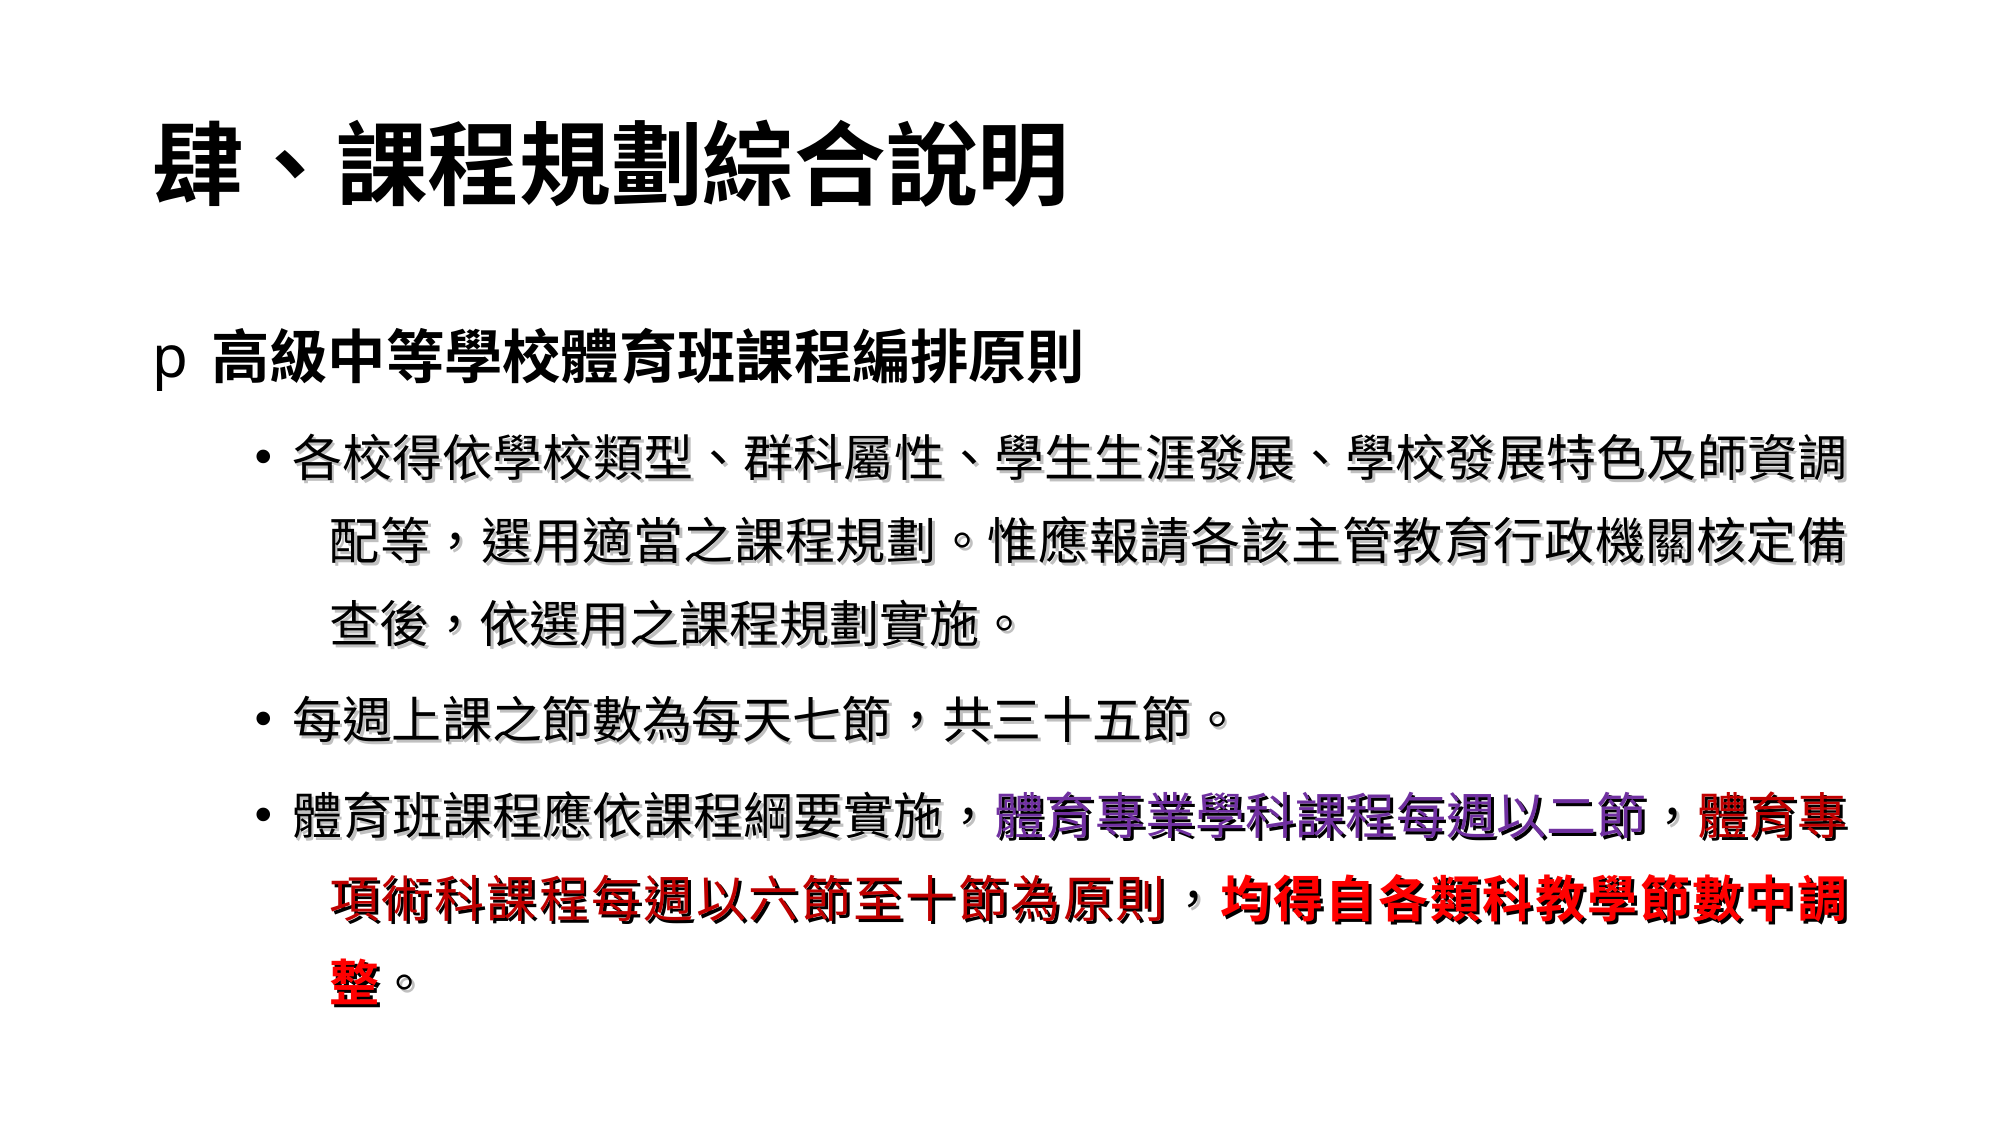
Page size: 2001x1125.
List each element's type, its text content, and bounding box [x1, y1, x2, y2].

list 高級中等學校體育班課程編排原則 各校得依學校類型、群科屬性、學生生涯發展、學校發展特色及師資調配等，選用適當之課程規劃。惟應報請各該主管教育行政機關核定備查後，依選用之課程規劃實施。 每週上課之節數為每天七節，共三十五節。 體育班課程應依課程綱要實施，體育專業學科課程每週以二節，體育專項術科課程每週以六節至十節為原則，均得自各類科教學節數中調整。 [137, 299, 1863, 1038]
title 肆、課程規劃綜合說明 [137, 59, 1863, 278]
